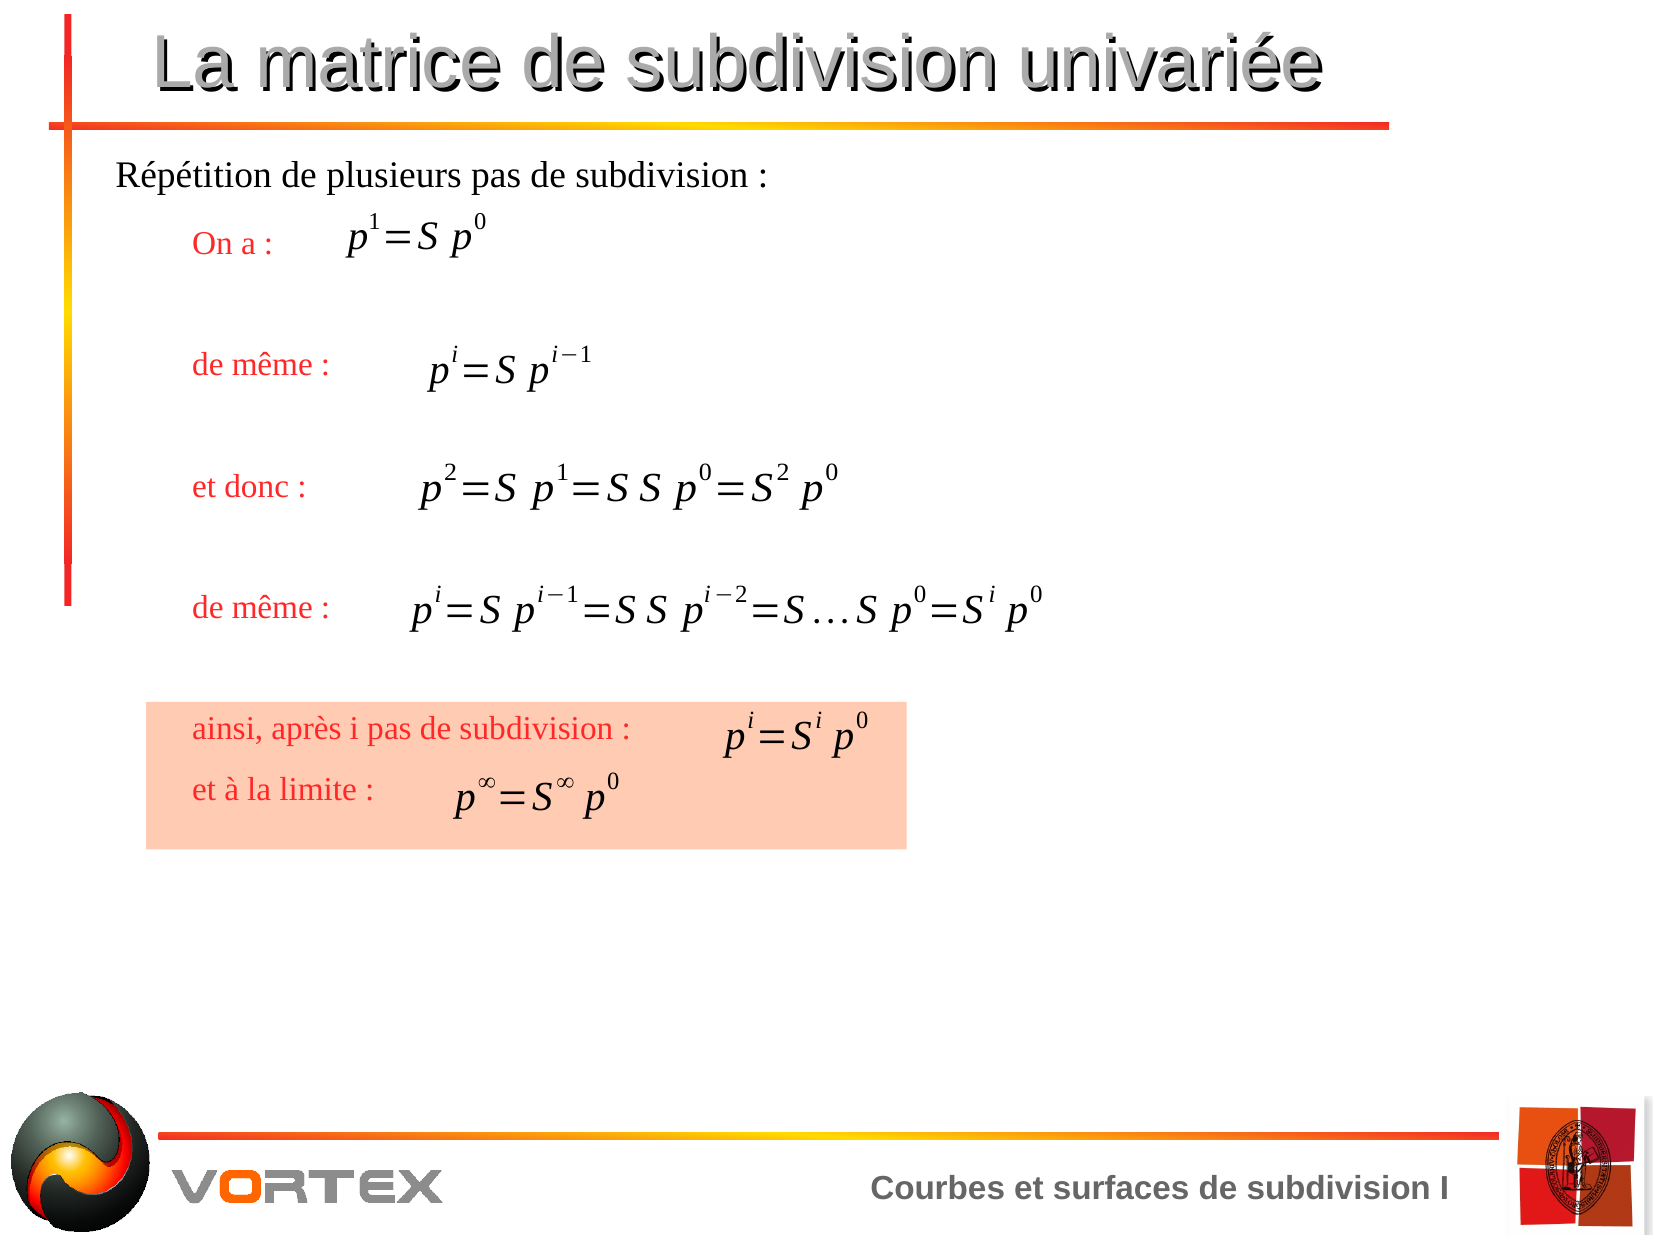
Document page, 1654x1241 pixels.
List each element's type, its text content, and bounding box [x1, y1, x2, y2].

picture [1505, 1096, 1653, 1235]
chart [406, 458, 846, 510]
list Répétition de plusieurs pas de subdivision : On a : de même : et donc : de même : ainsi, après i pas de subdivision : et à la limite : [97, 153, 1571, 1109]
chart [334, 207, 494, 259]
chart [398, 579, 1049, 632]
title La matrice de subdivision univariée [82, 4, 1392, 120]
chart [415, 340, 599, 392]
chart [441, 767, 627, 820]
picture [11, 1092, 443, 1232]
chart [711, 706, 875, 758]
